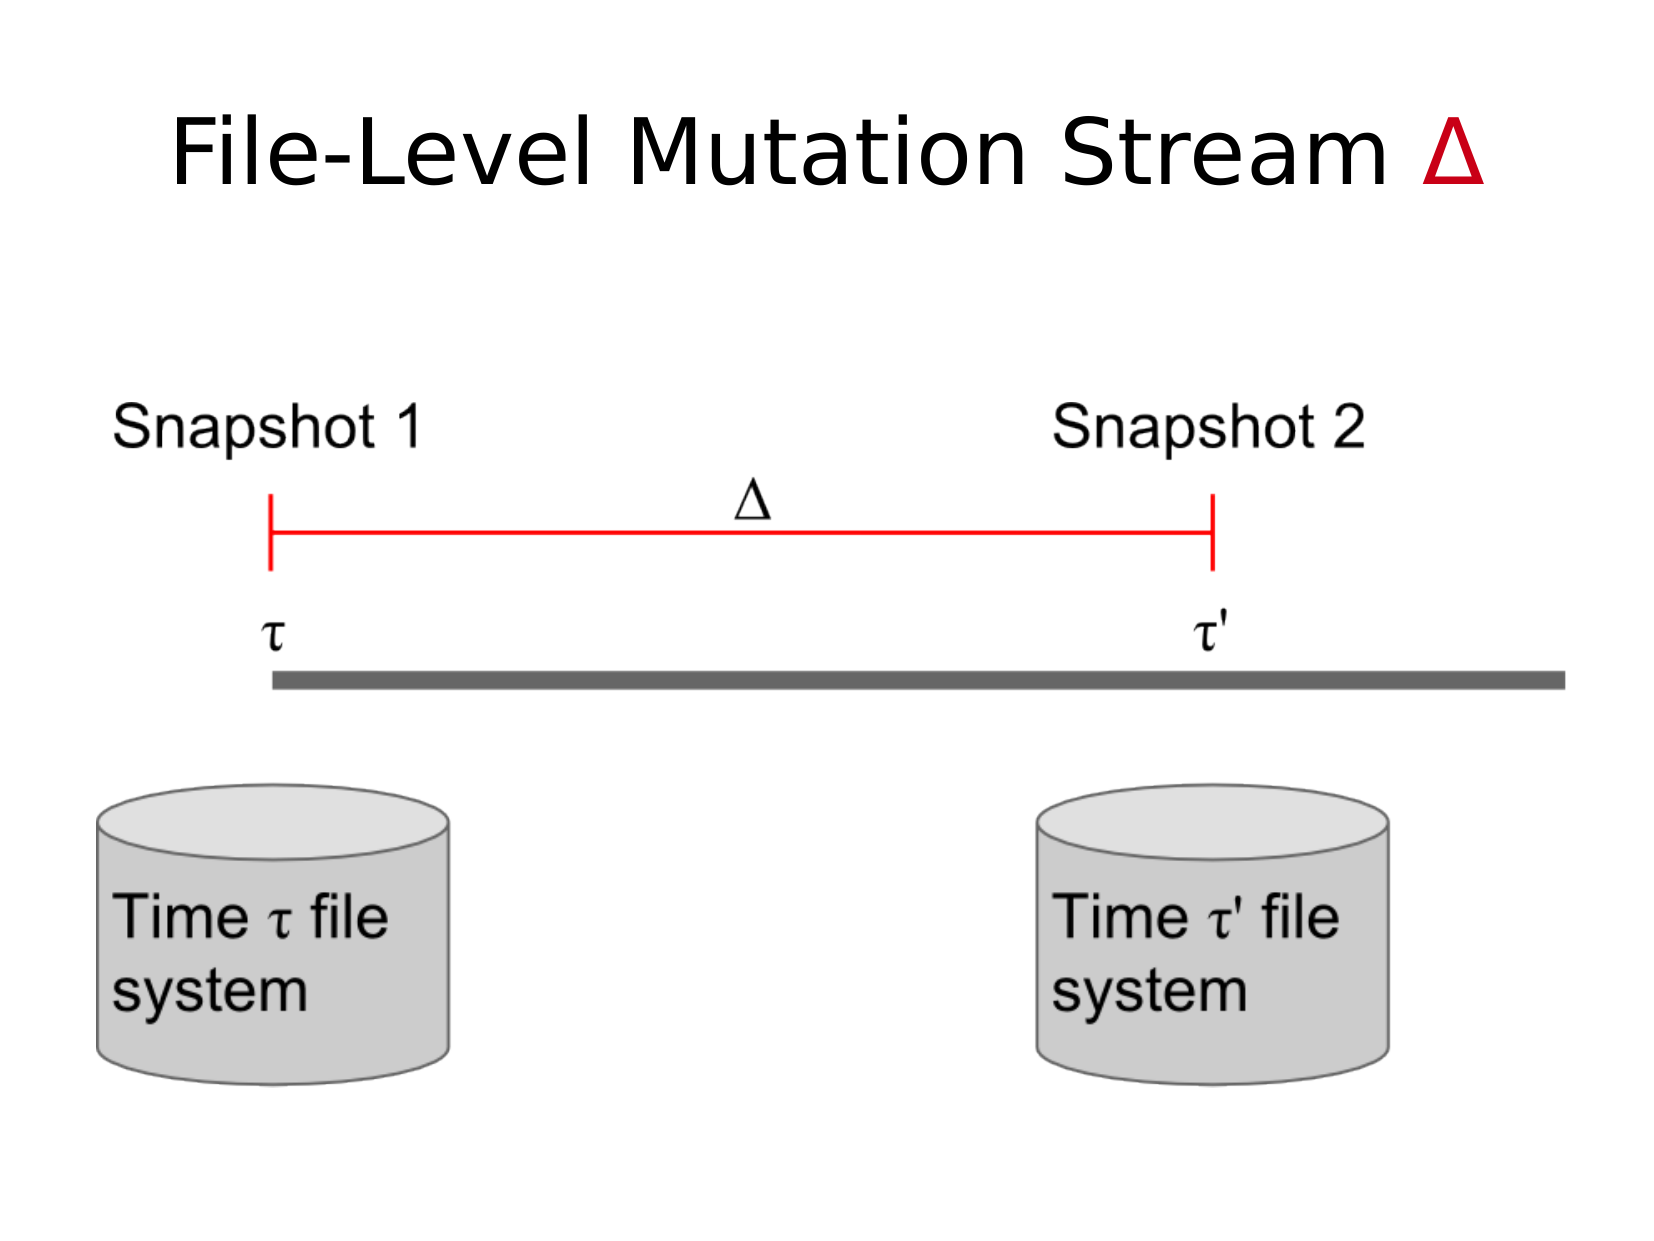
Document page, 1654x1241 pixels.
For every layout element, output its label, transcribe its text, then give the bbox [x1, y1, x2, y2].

title File-Level Mutation Stream Δ [82, 49, 1571, 257]
picture [96, 402, 1576, 1088]
